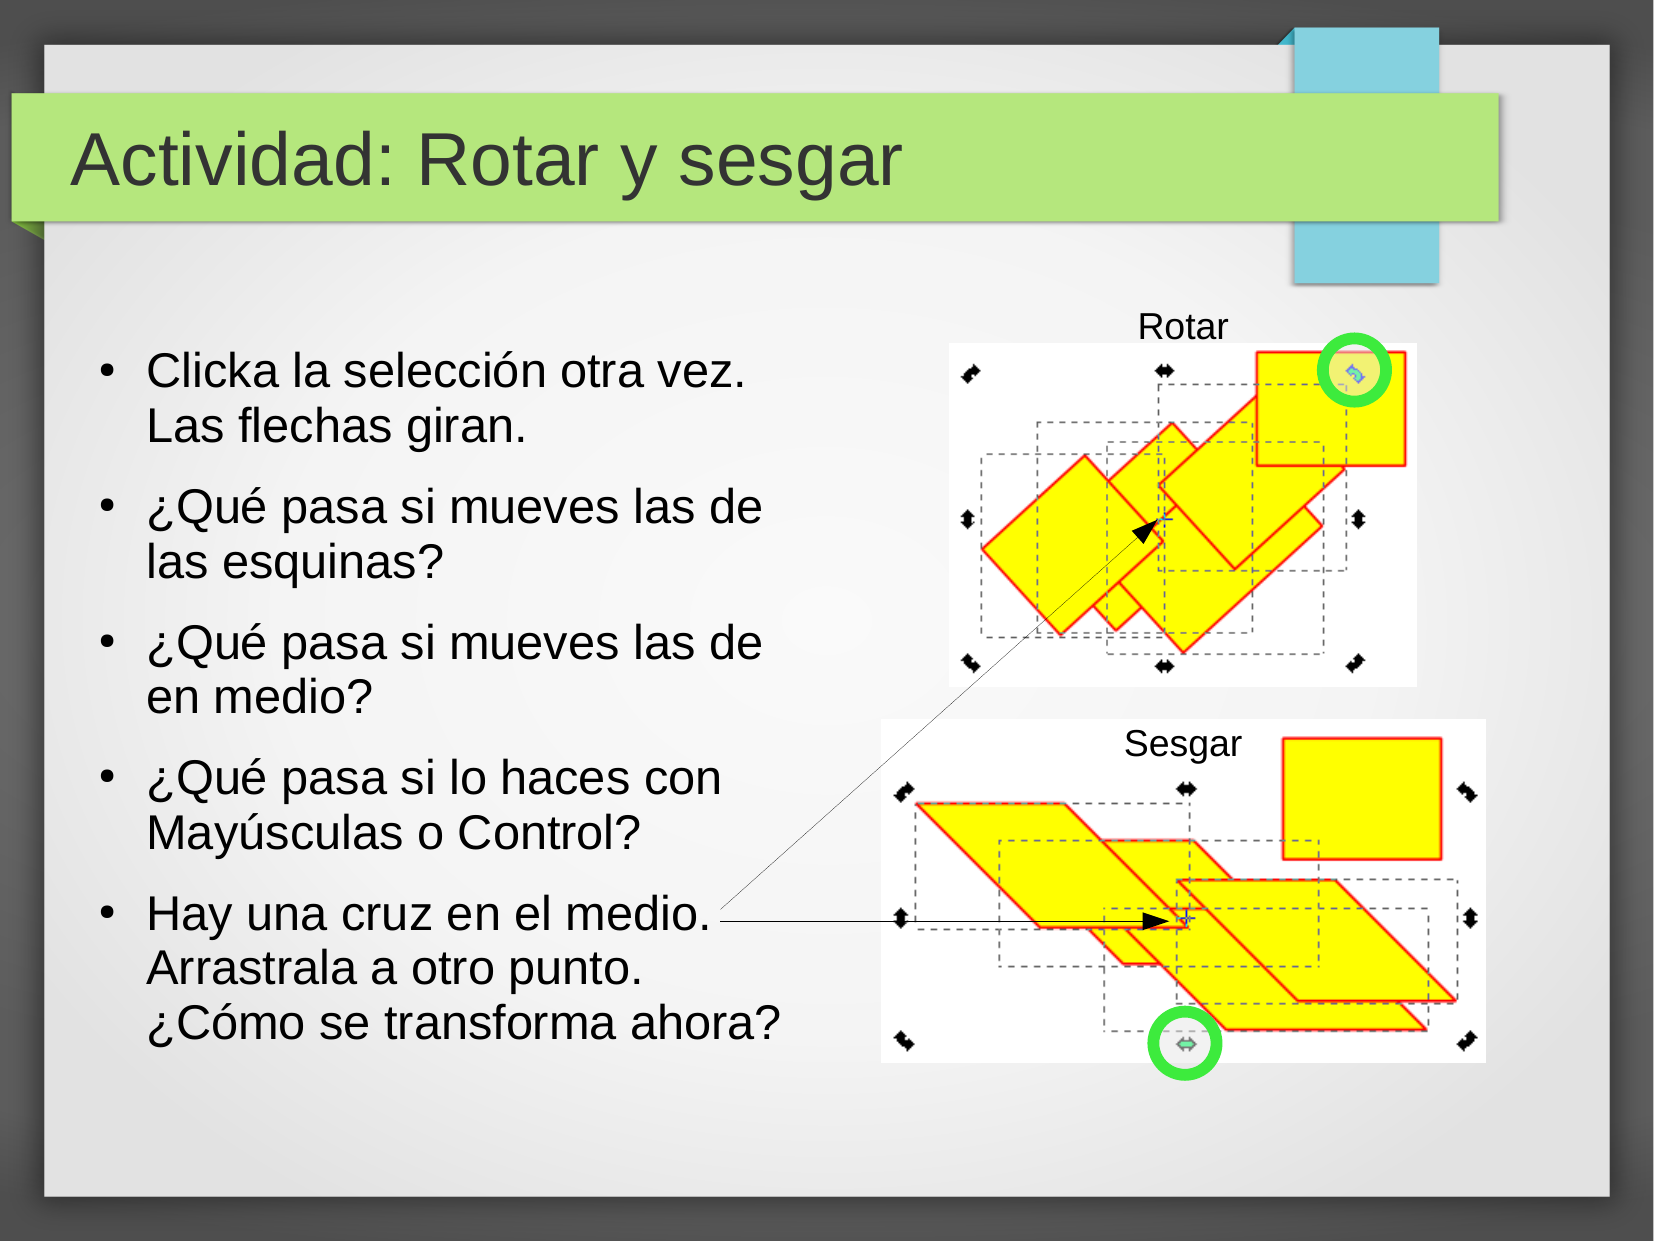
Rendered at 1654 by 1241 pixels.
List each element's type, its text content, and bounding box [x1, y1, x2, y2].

picture [0, 0, 1654, 1241]
text_box [1322, 338, 1387, 402]
text_box [1153, 1011, 1217, 1075]
title Actividad: Rotar y sesgar [70, 106, 1229, 213]
list Clicka la selección otra vez. Las flechas giran. ¿Qué pasa si mueves las de las esquinas? ¿Qué pasa si mueves las de en medio? ¿Qué pasa si lo haces con Mayúsculas o Control? Hay una cruz en el medio. Arrastrala a otro punto. ¿Cómo se transforma ahora? [82, 343, 793, 1063]
